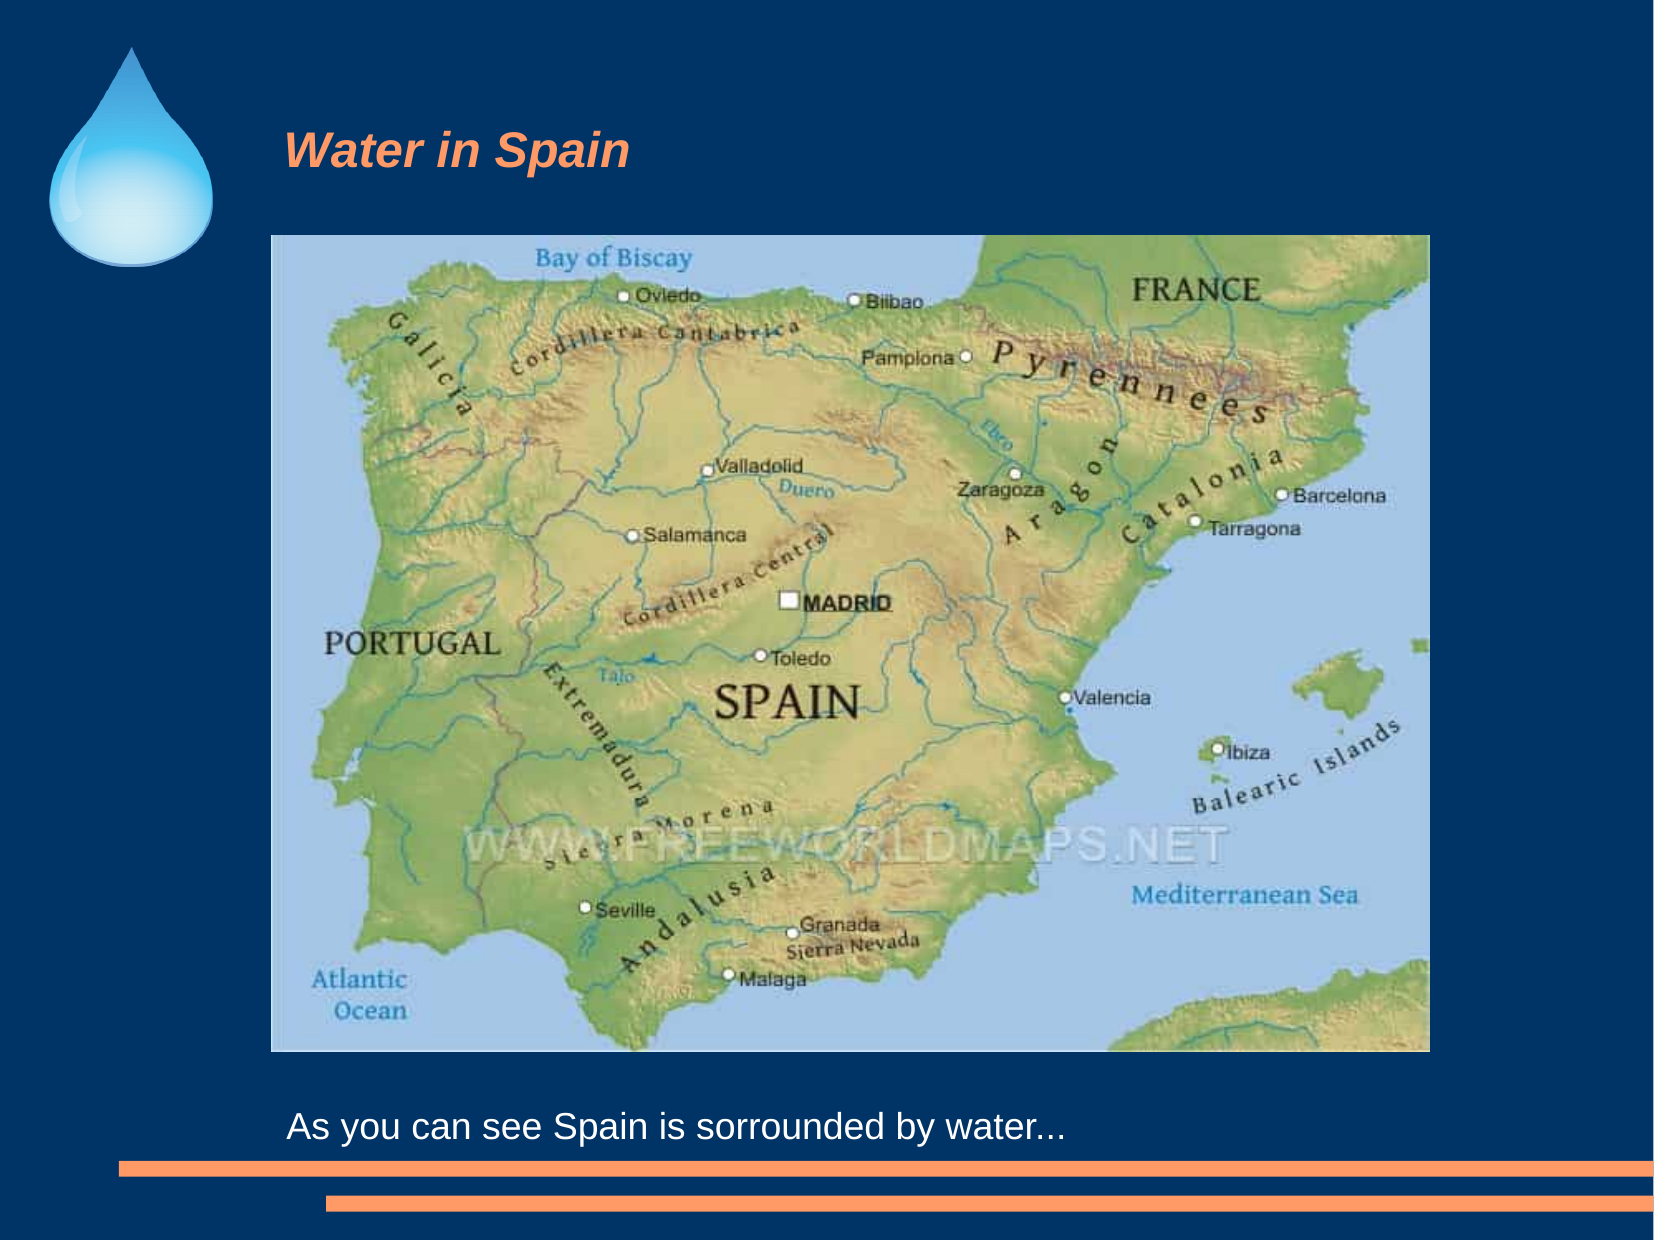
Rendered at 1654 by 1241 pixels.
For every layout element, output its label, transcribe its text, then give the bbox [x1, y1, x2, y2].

title Water in Spain [283, 46, 1534, 254]
picture [271, 235, 1430, 1052]
picture [49, 47, 213, 267]
text_box As you can see Spain is sorrounded by water... [271, 1098, 1300, 1156]
